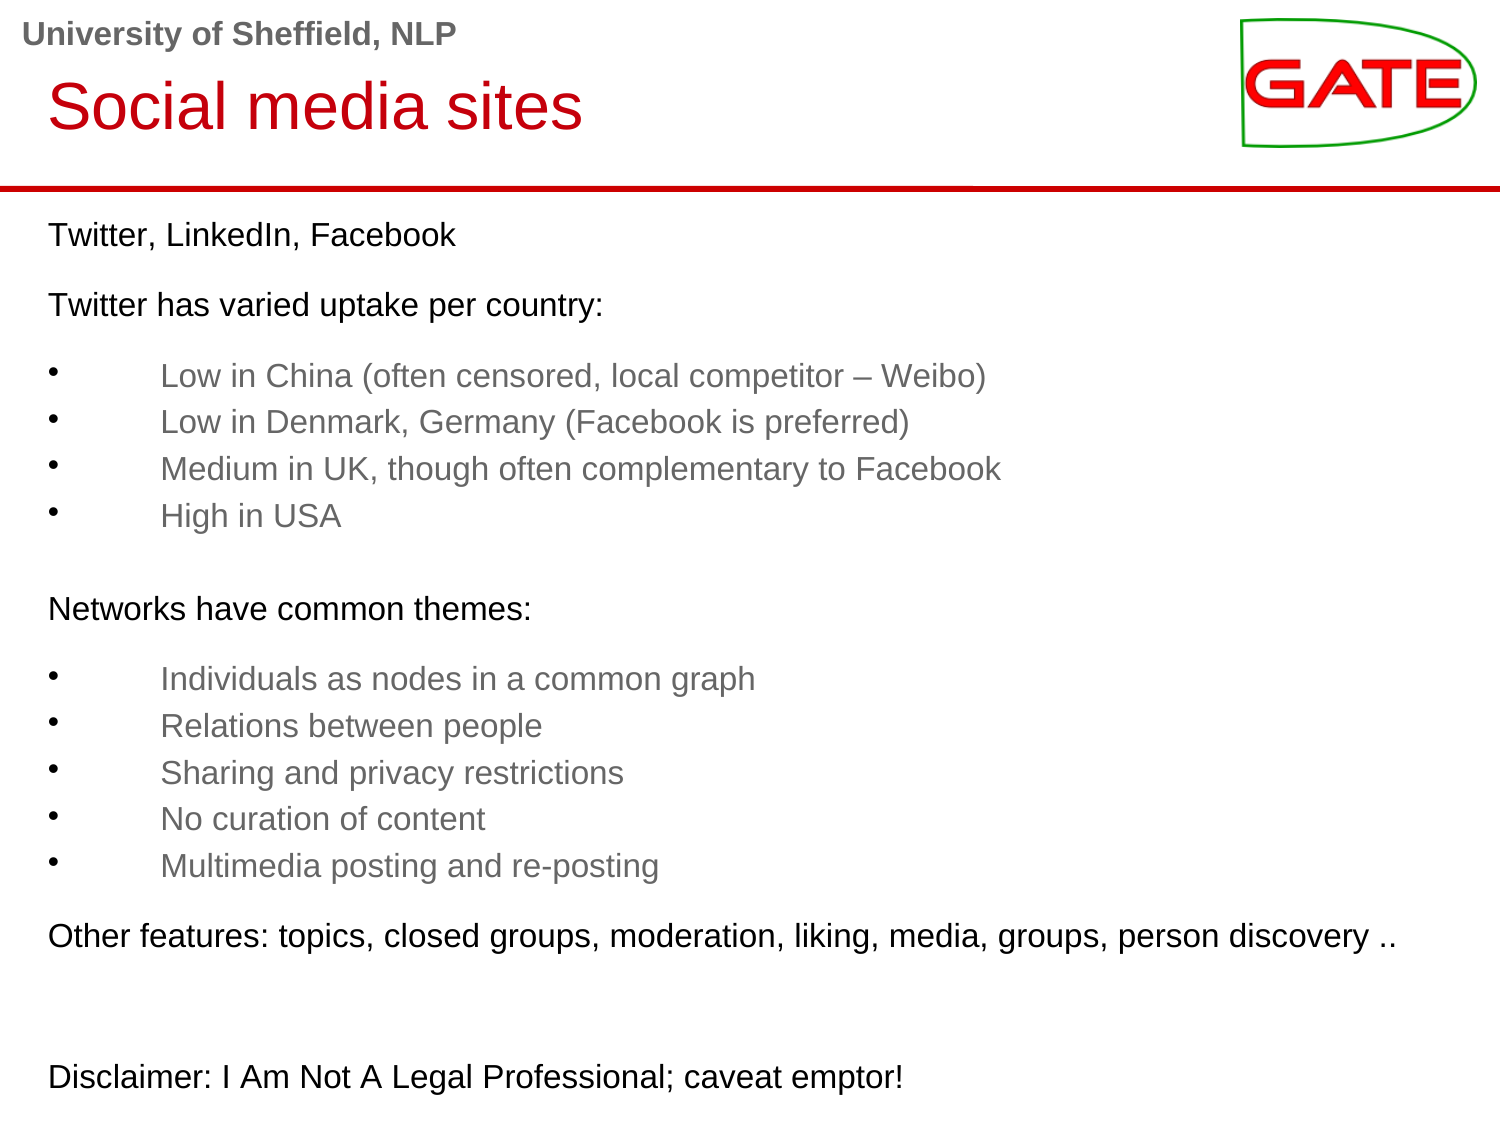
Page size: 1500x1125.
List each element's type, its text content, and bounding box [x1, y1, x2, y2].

text_box Social media sites [47, 47, 1267, 168]
picture [1240, 18, 1477, 148]
text_box Twitter, LinkedIn, Facebook Twitter has varied uptake per country: Low in China (often censored, local competitor – Weibo) Low in Denmark, Germany (Facebook is preferred) Medium in UK, though often complementary to Facebook High in USA Networks have common themes: Individuals as nodes in a common graph Relations between people Sharing and privacy restrictions No curation of content Multimedia posting and re-posting Other features: topics, closed groups, moderation, liking, media, groups, person discovery .. Disclaimer: I Am Not A Legal Professional; caveat emptor! [47, 212, 1500, 1064]
